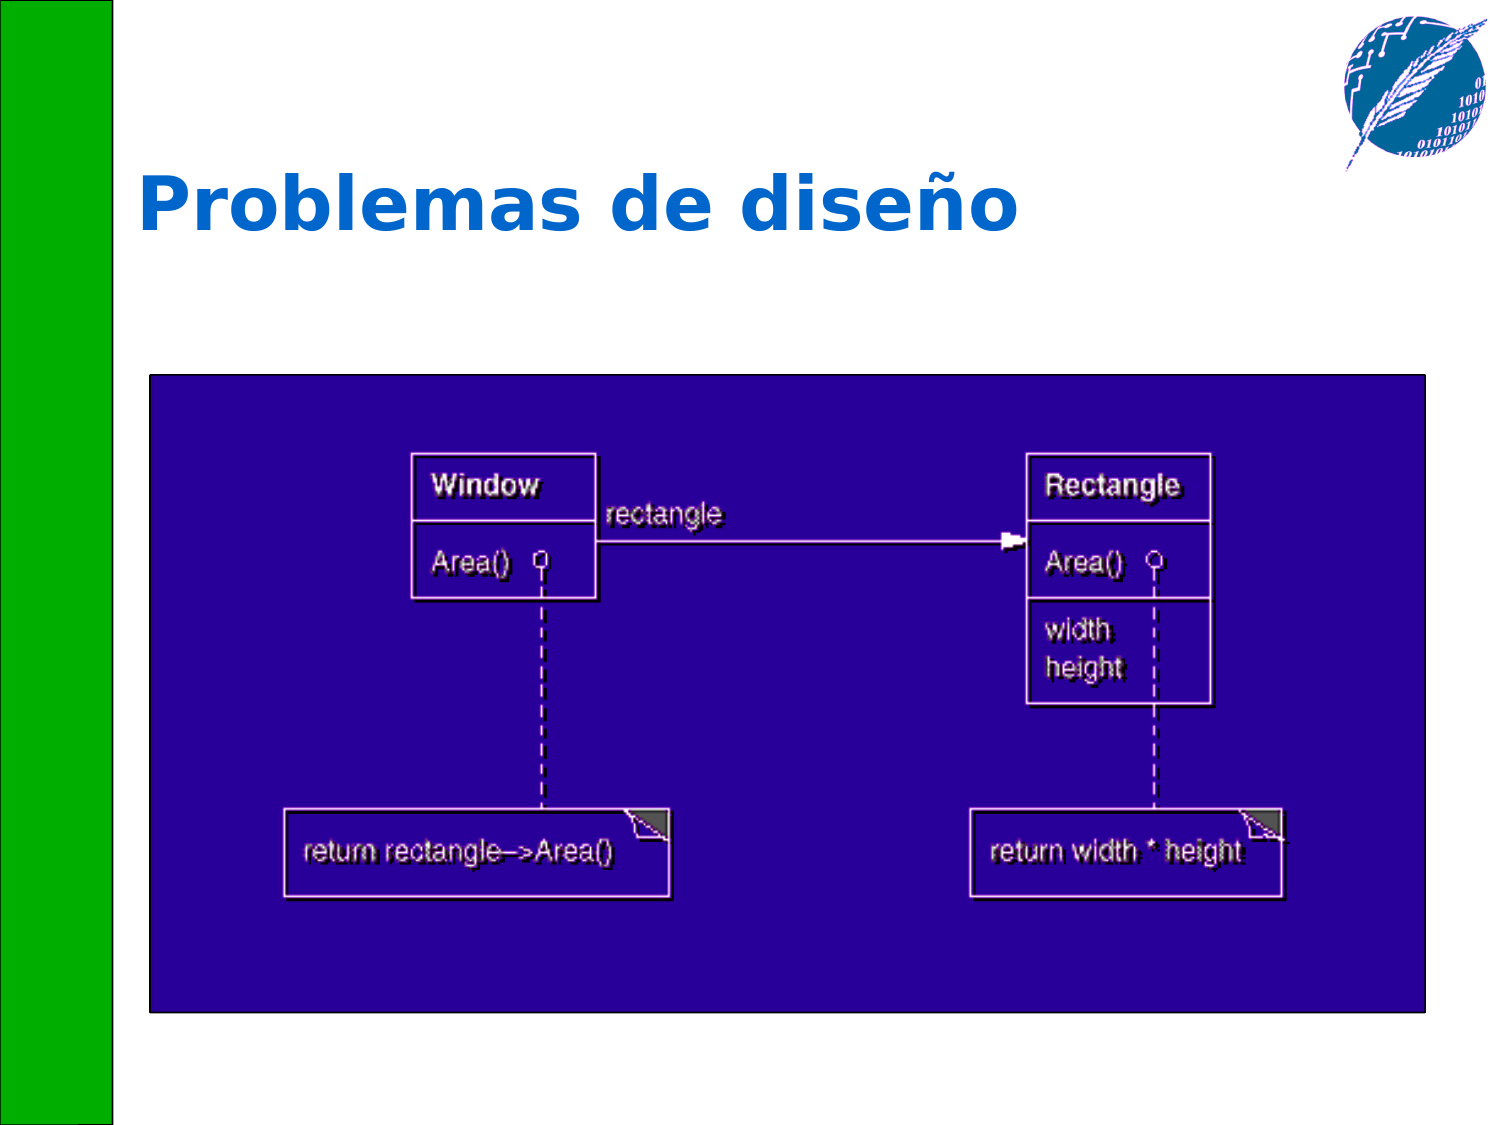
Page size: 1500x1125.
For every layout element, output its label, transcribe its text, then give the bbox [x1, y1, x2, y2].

text_box [150, 374, 1426, 1013]
title Problemas de diseño [136, 126, 1411, 299]
picture [1417, 140, 1425, 149]
picture [225, 412, 1330, 937]
picture [1341, 15, 1488, 172]
